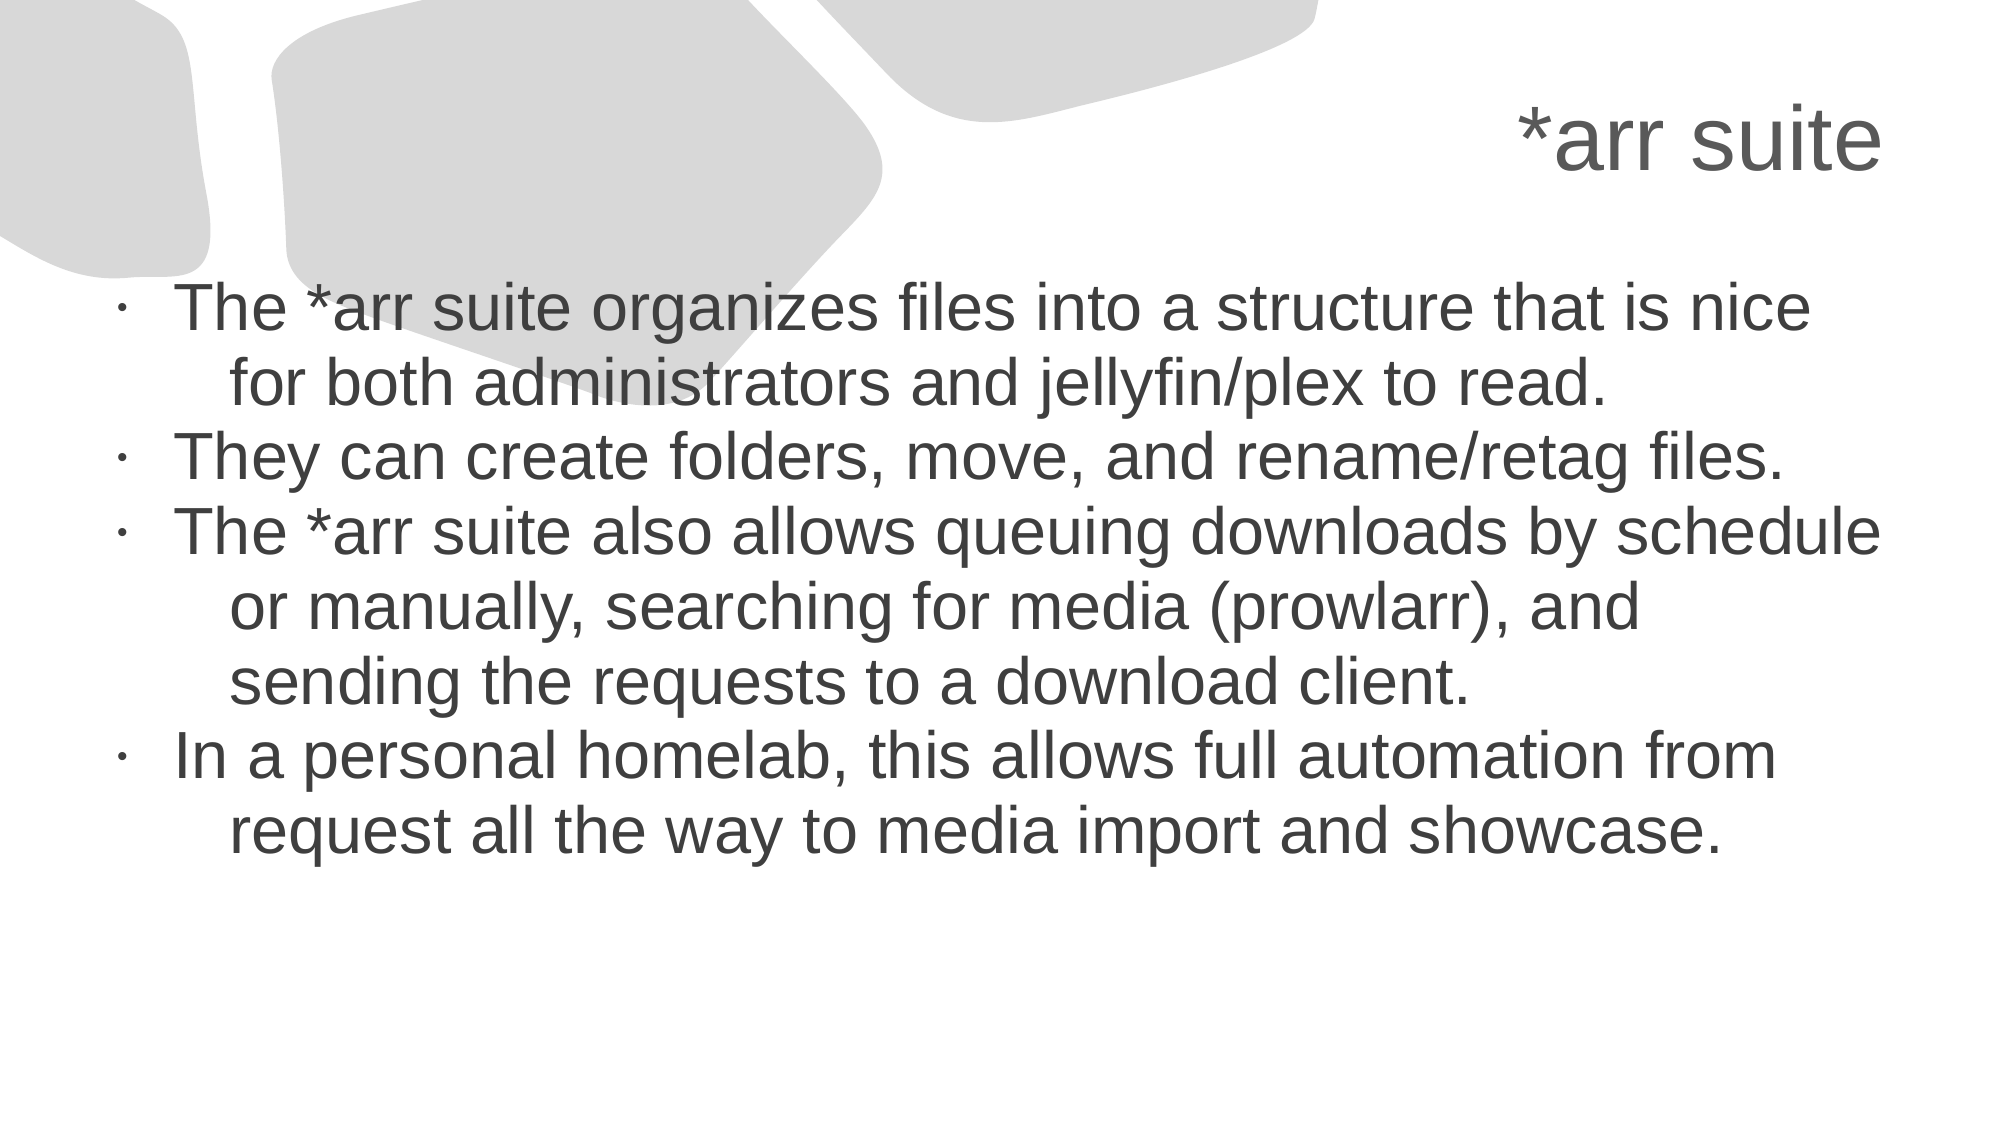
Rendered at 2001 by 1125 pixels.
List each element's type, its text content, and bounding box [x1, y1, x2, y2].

list The *arr suite organizes files into a structure that is nice for both administrators and jellyfin/plex to read. They can create folders, move, and rename/retag files. The *arr suite also allows queuing downloads by schedule or manually, searching for media (prowlarr), and sending the requests to a download client. In a personal homelab, this allows full automation from request all the way to media import and showcase. [99, 262, 1900, 1005]
title *arr suite [99, 45, 1900, 233]
